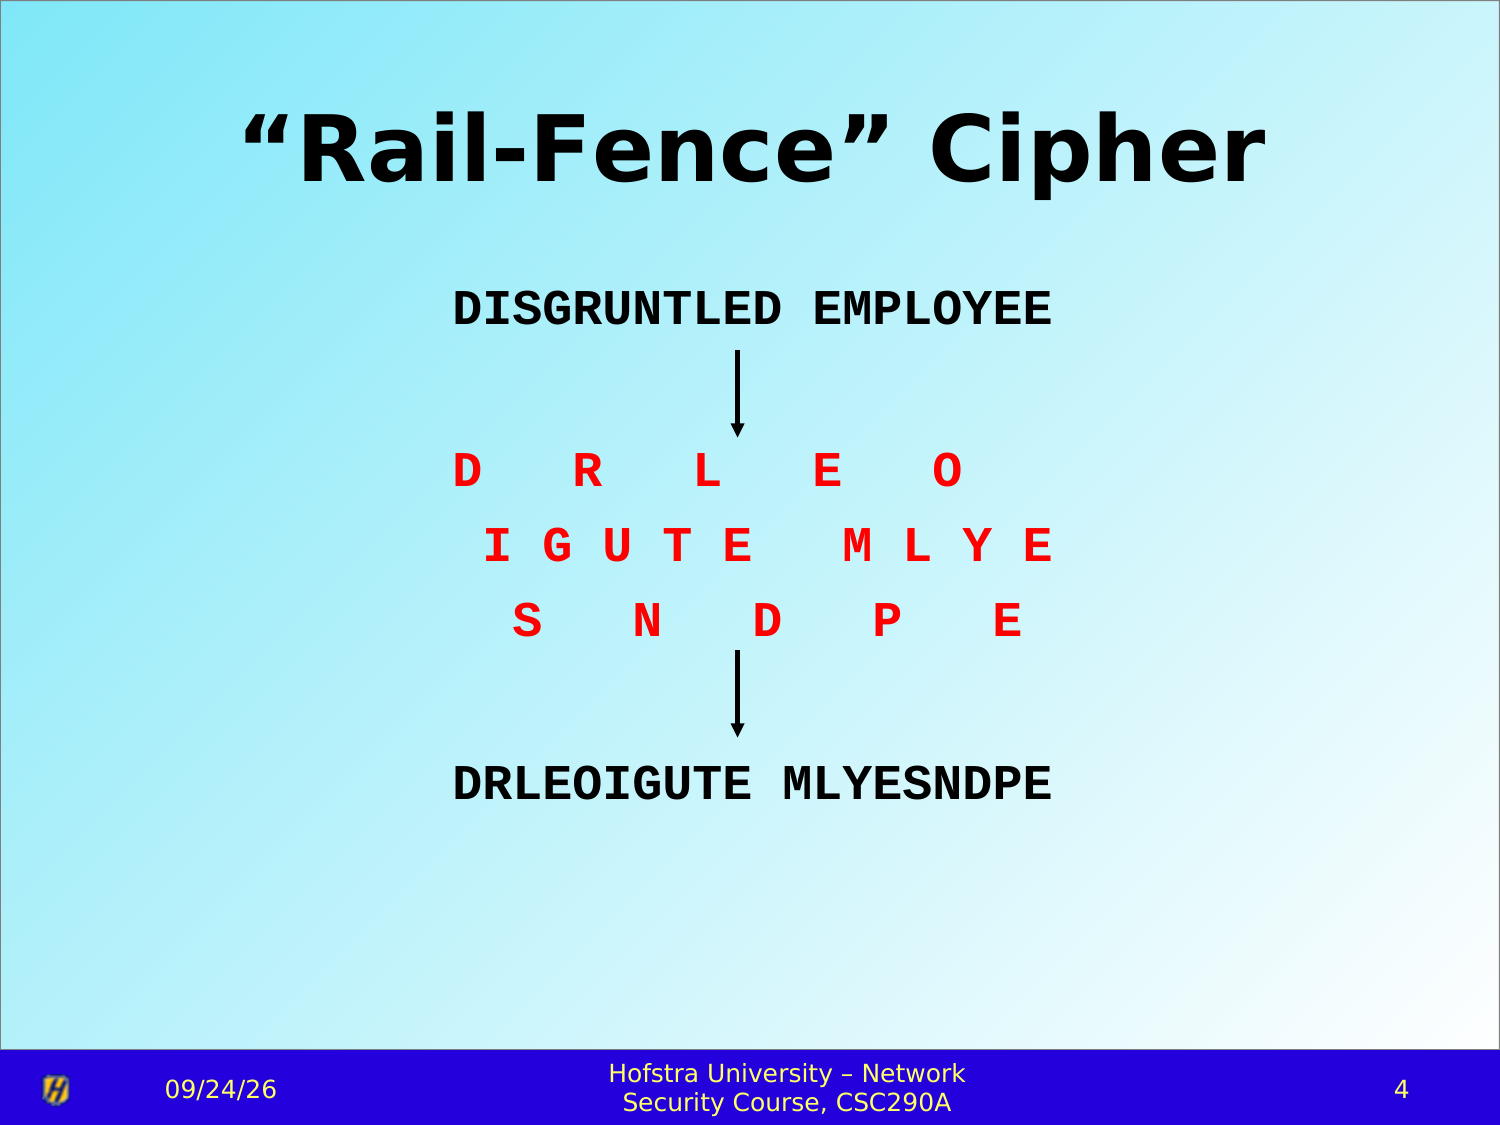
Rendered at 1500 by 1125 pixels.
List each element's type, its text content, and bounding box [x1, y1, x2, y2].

text_box DRLEOIGUTE MLYESNDPE [437, 750, 1068, 823]
text_box S N D P E [437, 587, 1068, 660]
text_box DISGRUNTLED EMPLOYEE [437, 275, 1068, 348]
text_box D R L E O [437, 437, 1068, 510]
text_box I G U T E M L Y E [437, 512, 1068, 585]
title “Rail-Fence” Cipher [112, 88, 1391, 212]
picture [37, 1072, 76, 1110]
